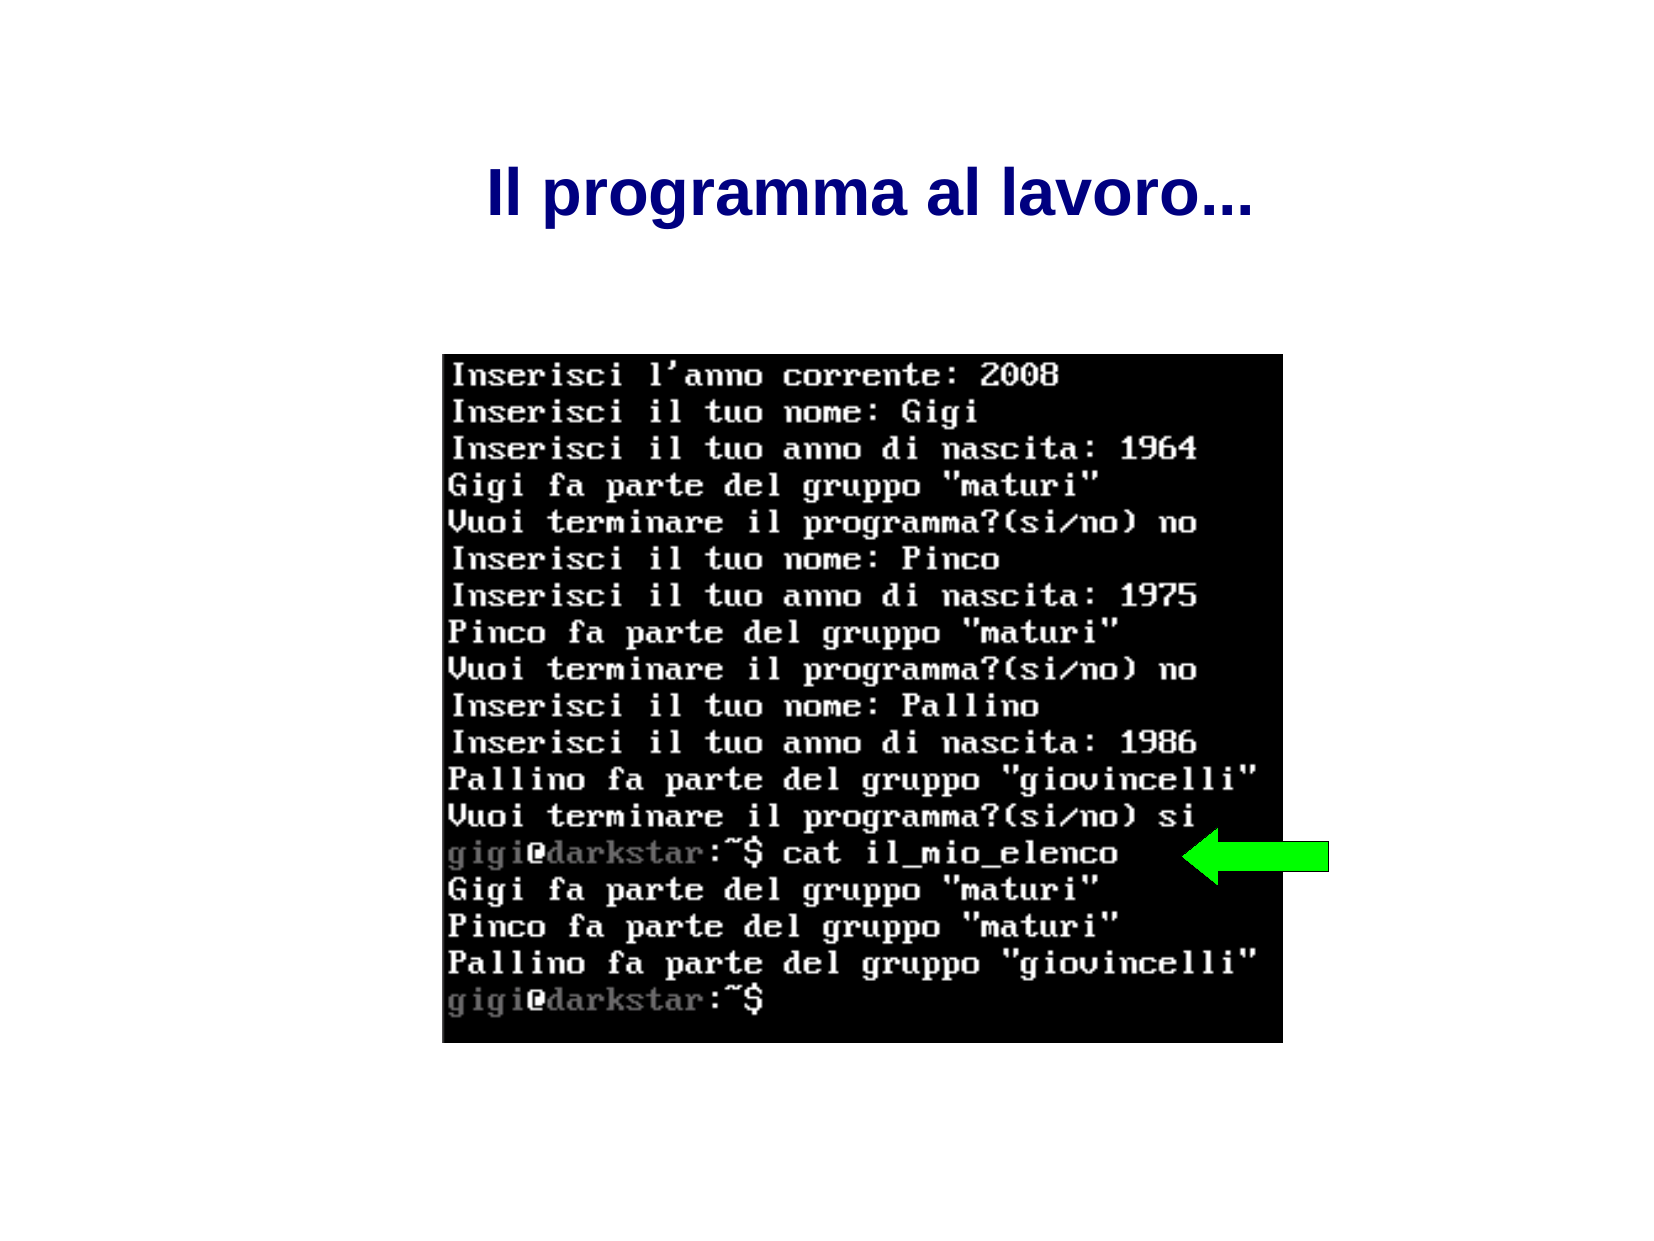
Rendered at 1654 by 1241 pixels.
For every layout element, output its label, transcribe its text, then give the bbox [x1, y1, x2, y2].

text_box [1181, 826, 1329, 886]
text_box Il programma al lavoro... [442, 147, 1300, 238]
picture [442, 354, 1283, 1043]
